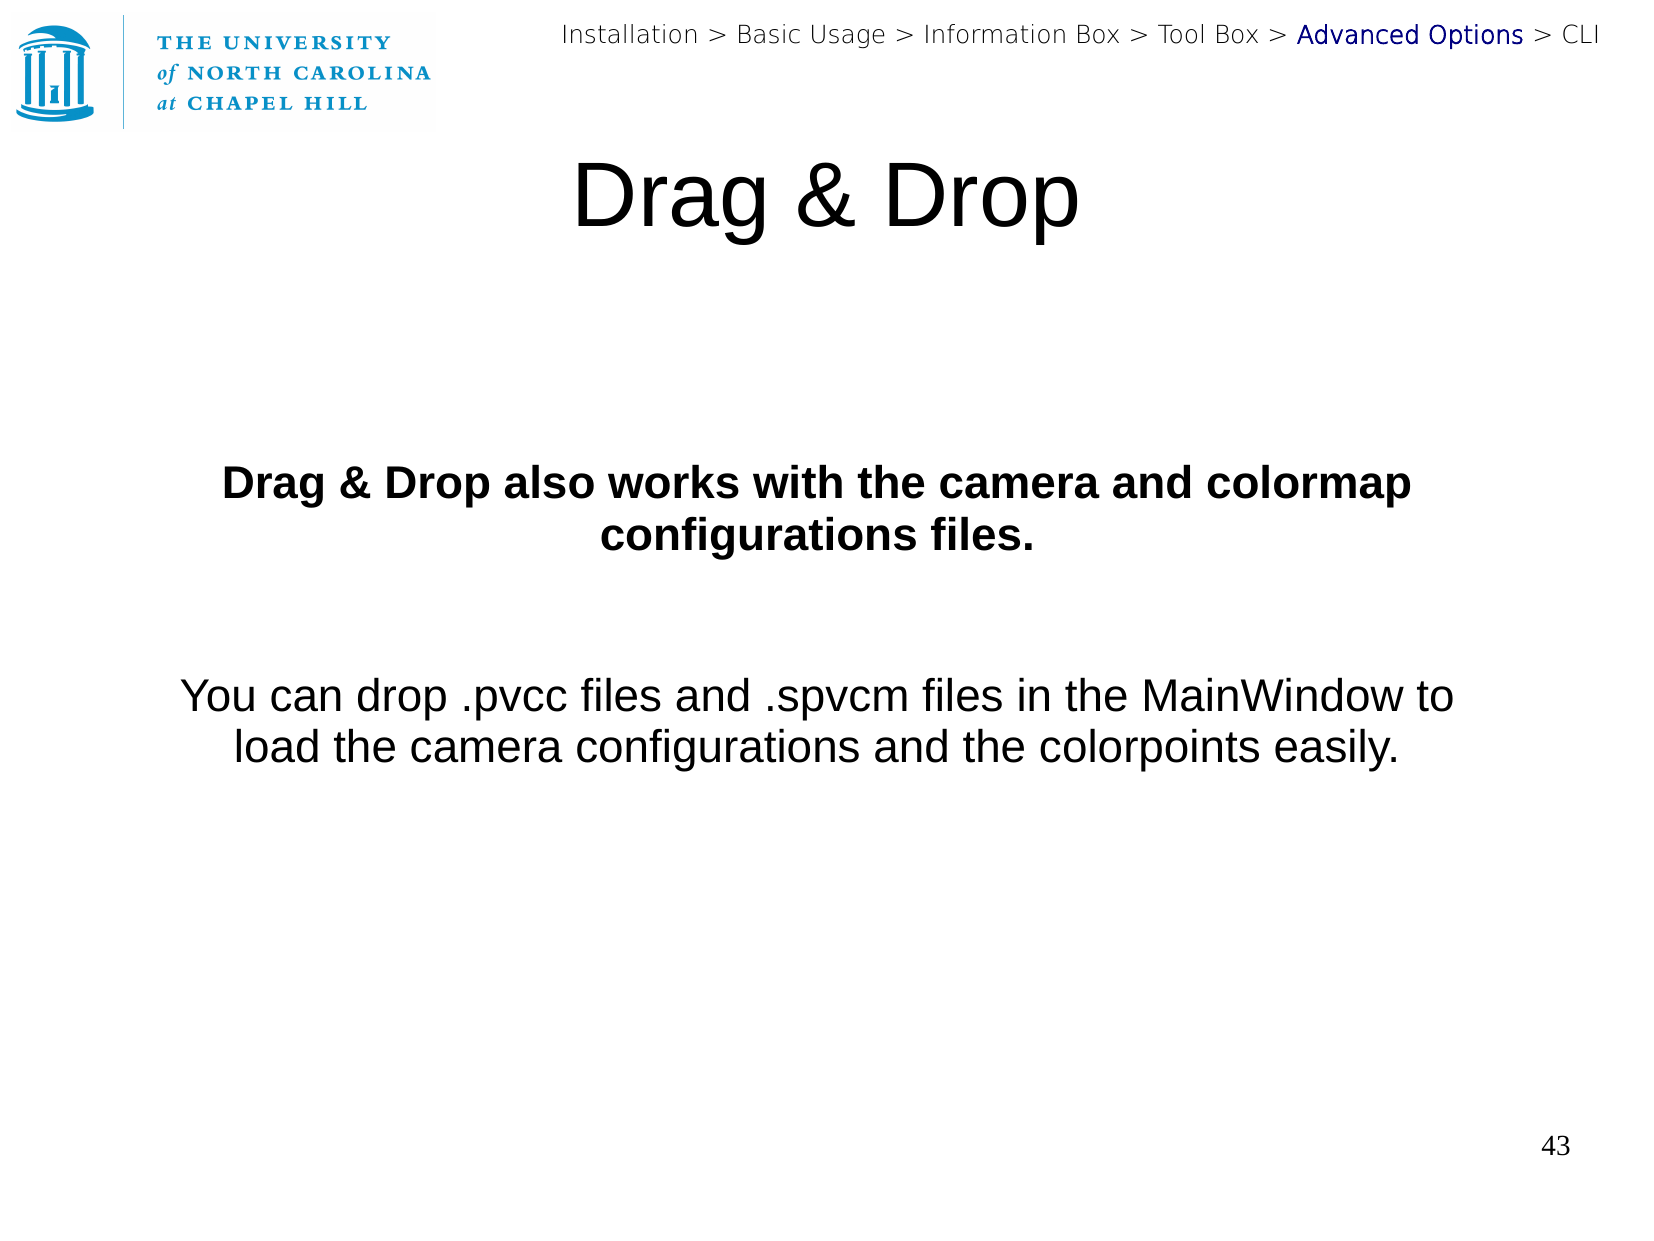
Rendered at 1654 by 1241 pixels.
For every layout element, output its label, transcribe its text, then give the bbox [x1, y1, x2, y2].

text_box Installation > Basic Usage > Information Box > Tool Box > Advanced Options > CLI [546, 12, 1654, 57]
list Drag & Drop also works with the camera and colormap configurations files. You can drop .pvcc files and .spvcm files in the MainWindow to load the camera configurations and the colorpoints easily. [165, 376, 1471, 1077]
title Drag & Drop [82, 90, 1571, 298]
picture [11, 12, 436, 132]
